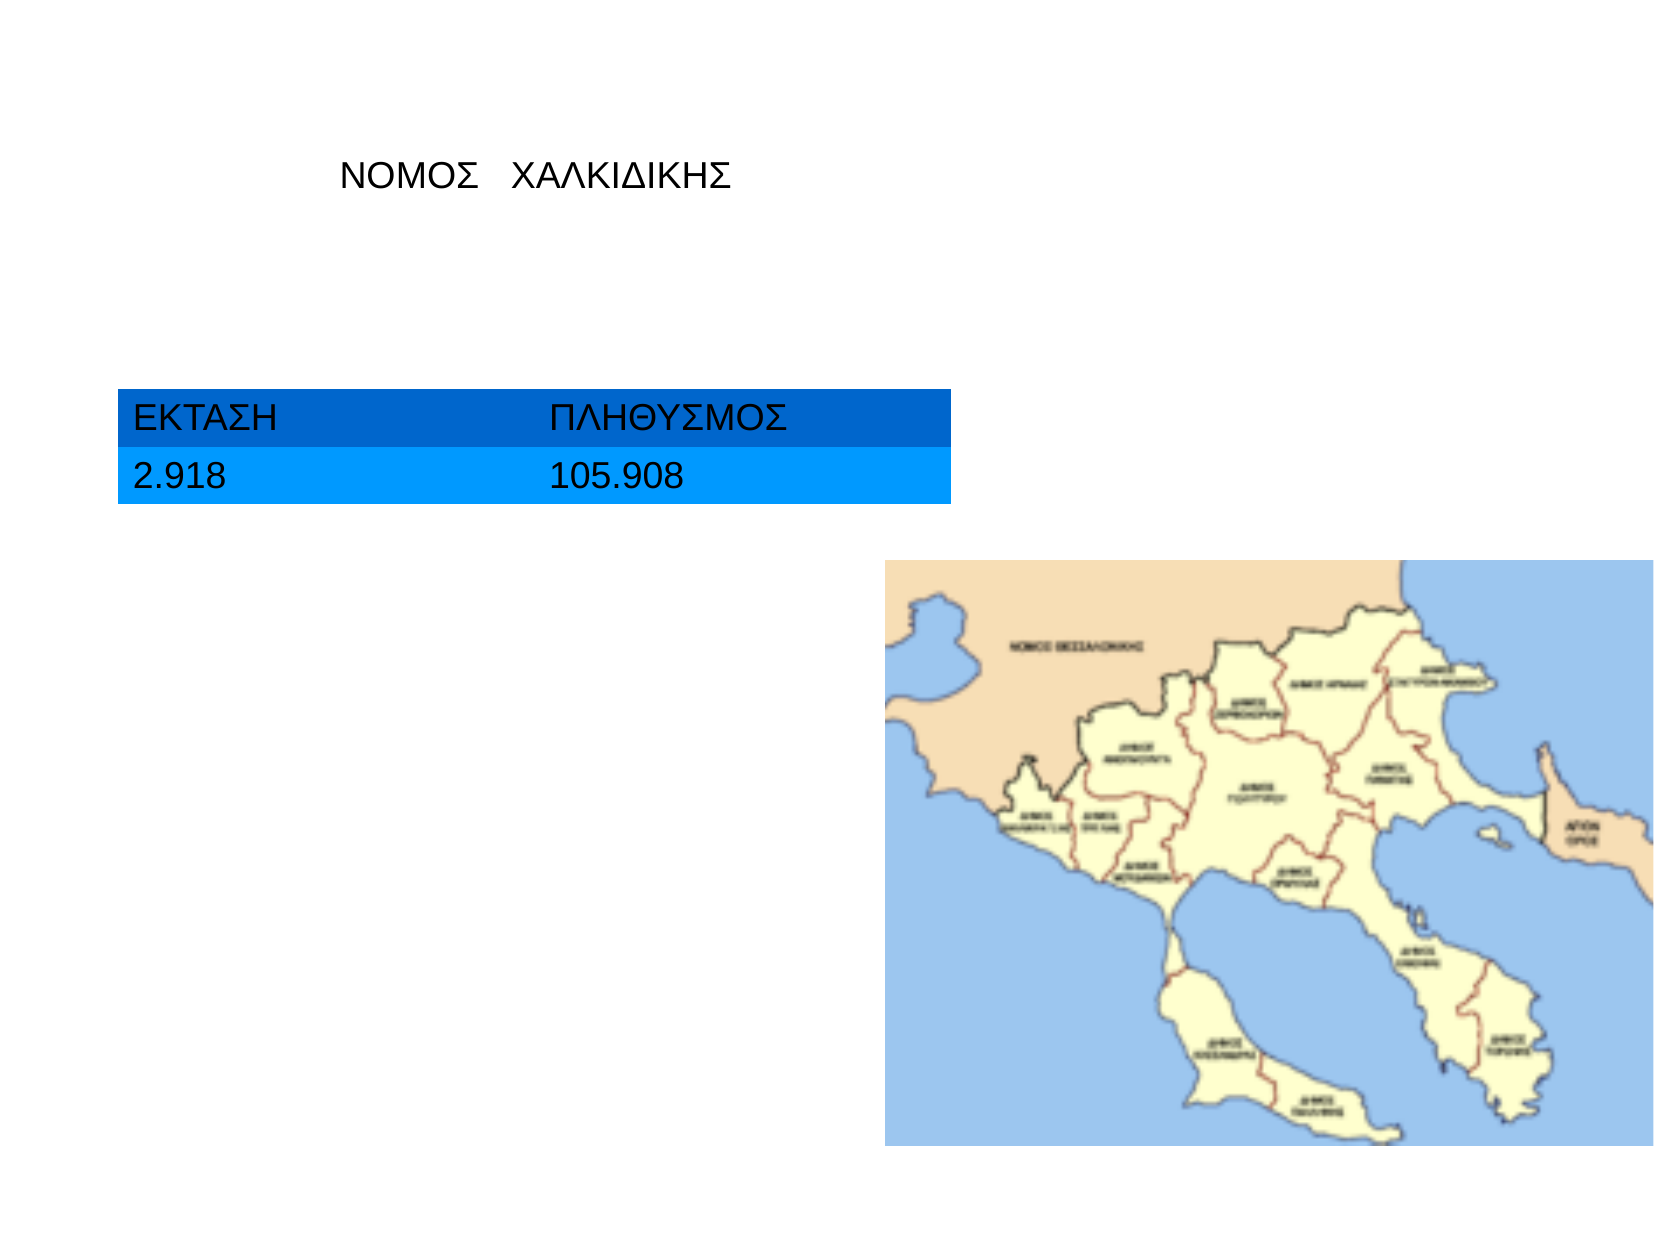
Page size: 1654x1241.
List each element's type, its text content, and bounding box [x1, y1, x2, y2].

table_header ΕΚΤΑΣΗ [118, 389, 534, 447]
table_header ΠΛΗΘΥΣΜΟΣ [534, 389, 951, 447]
picture [885, 560, 1654, 1146]
text_box ΝΟΜΟΣ ΧΑΛΚΙΔΙΚΗΣ [324, 147, 975, 205]
table_cell 105.908 [534, 447, 951, 504]
table_cell 2.918 [118, 447, 534, 504]
